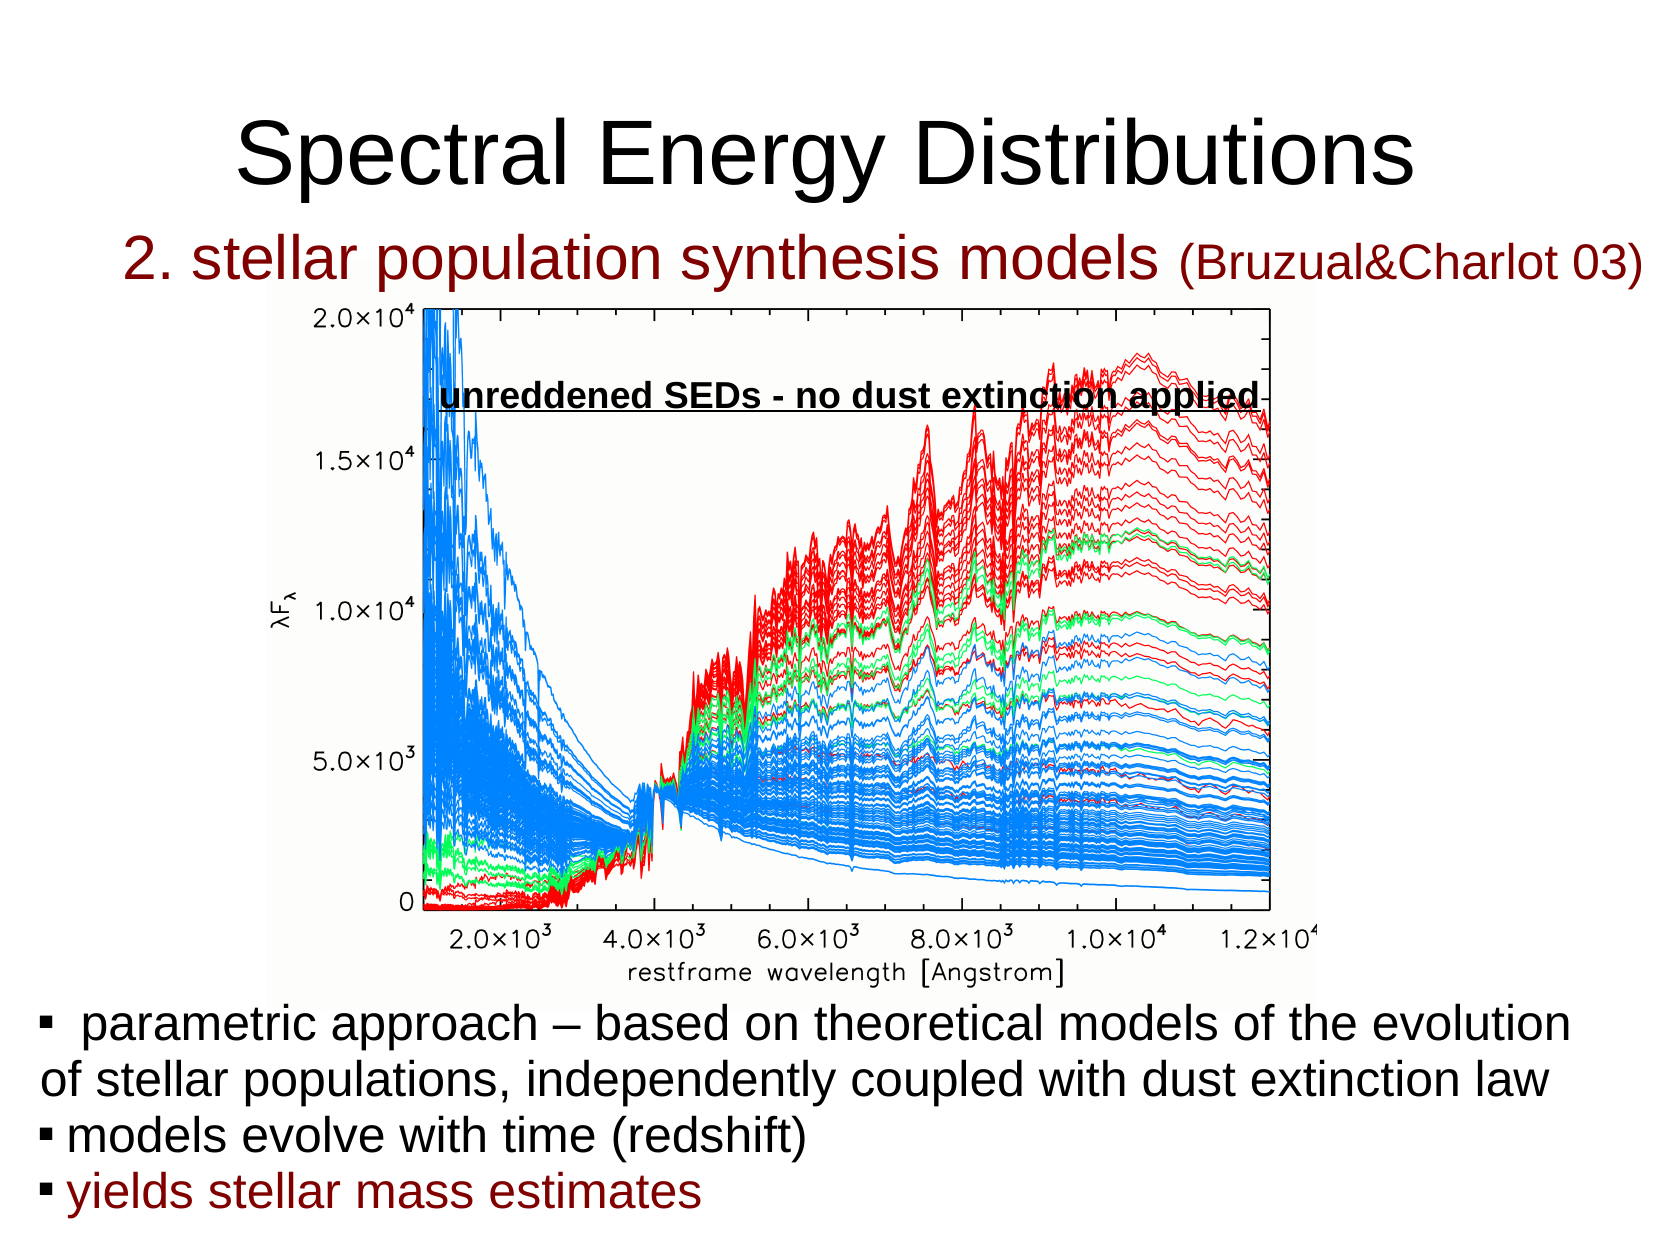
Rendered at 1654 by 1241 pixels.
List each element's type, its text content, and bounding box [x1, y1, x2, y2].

picture [266, 300, 1317, 988]
title Spectral Energy Distributions [82, 49, 1571, 257]
text_box 2. stellar population synthesis models (Bruzual&Charlot 03) [107, 215, 1654, 300]
text_box parametric approach – based on theoretical models of the evolution of stellar populations, independently coupled with dust extinction law models evolve with time (redshift) yields stellar mass estimates [25, 988, 1601, 1226]
text_box unreddened SEDs - no dust extinction applied [424, 366, 1275, 424]
